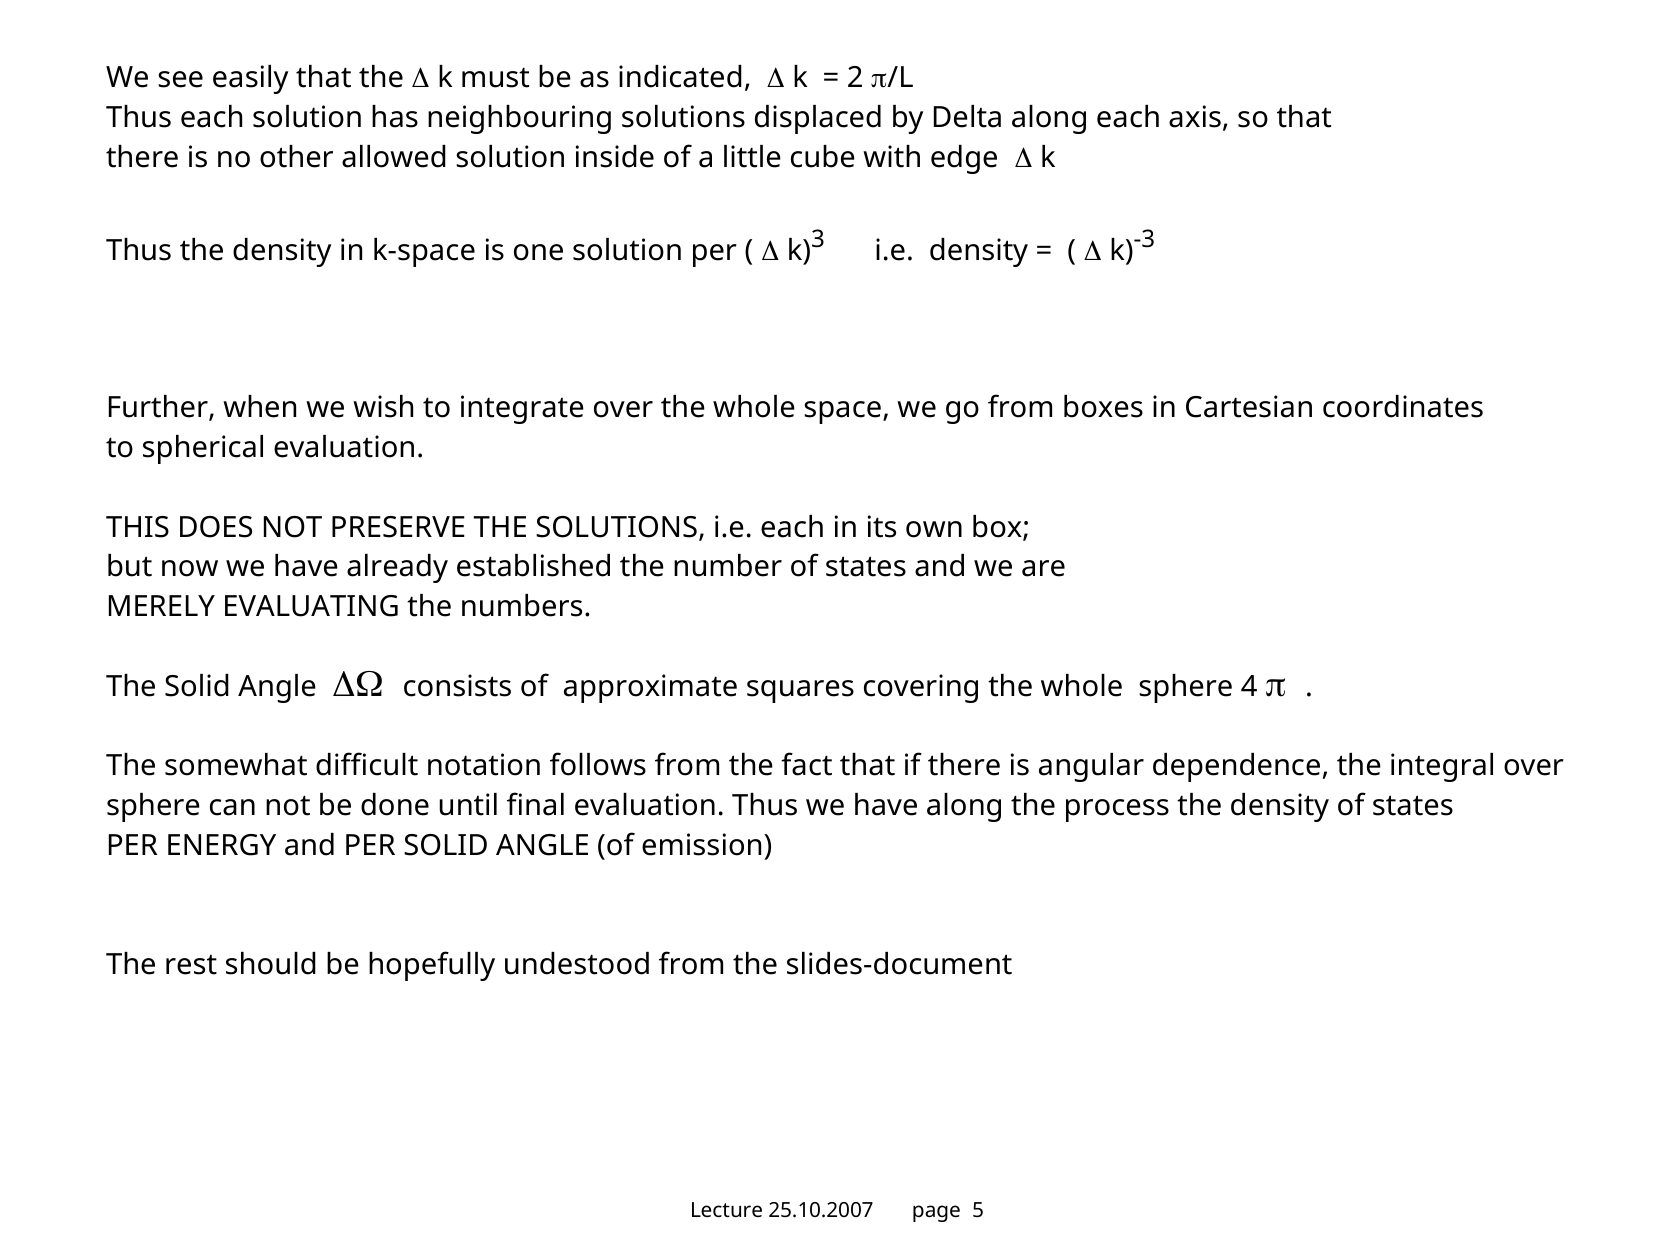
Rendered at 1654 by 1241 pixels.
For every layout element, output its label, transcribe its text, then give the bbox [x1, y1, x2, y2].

text_box We see easily that the D k must be as indicated, D k = 2 p/L Thus each solution has neighbouring solutions displaced by Delta along each axis, so that there is no other allowed solution inside of a little cube with edge D k Thus the density in k-space is one solution per ( D k)3 i.e. density = ( D k)-3 Further, when we wish to integrate over the whole space, we go from boxes in Cartesian coordinates to spherical evaluation. THIS DOES NOT PRESERVE THE SOLUTIONS, i.e. each in its own box; but now we have already established the number of states and we are MERELY EVALUATING the numbers. The Solid Angle DW consists of approximate squares covering the whole sphere 4 p . The somewhat difficult notation follows from the fact that if there is angular dependence, the integral over sphere can not be done until final evaluation. Thus we have along the process the density of states PER ENERGY and PER SOLID ANGLE (of emission) The rest should be hopefully undestood from the slides-document [91, 49, 1590, 1136]
